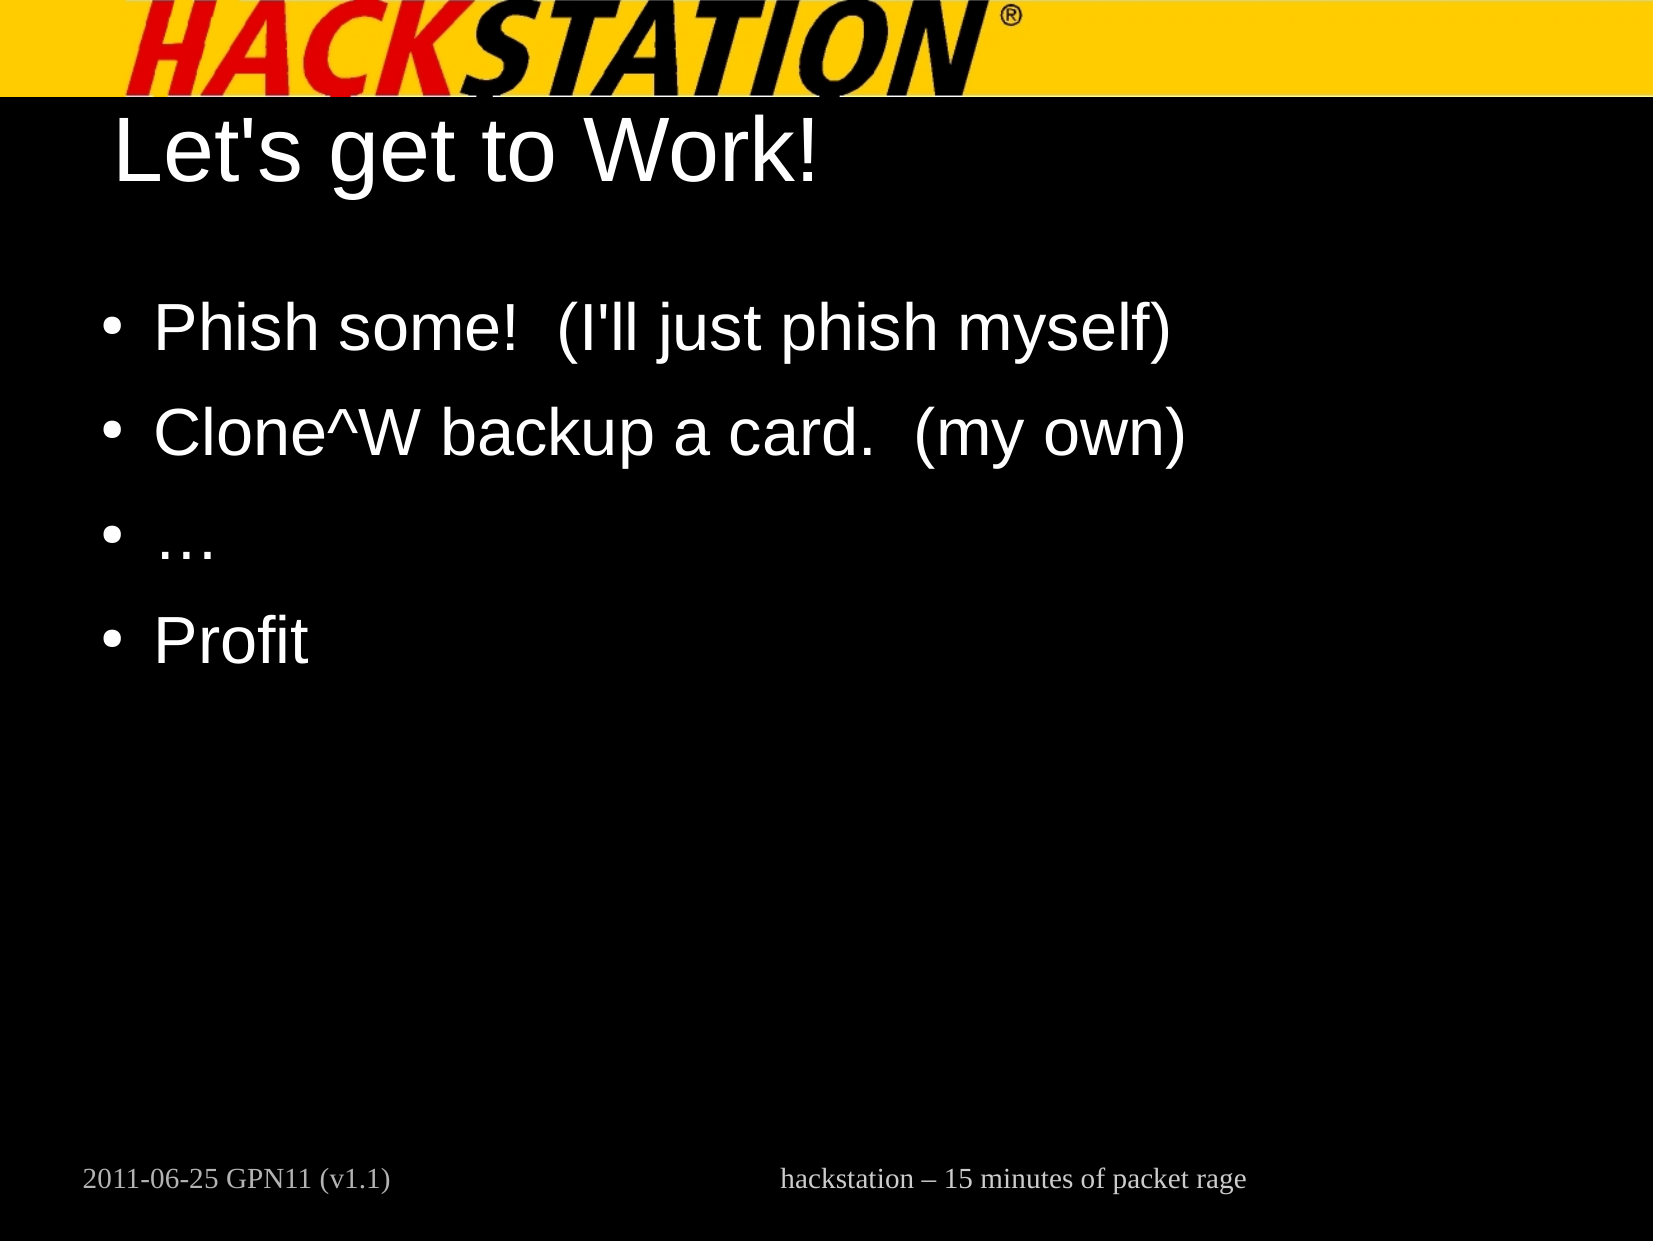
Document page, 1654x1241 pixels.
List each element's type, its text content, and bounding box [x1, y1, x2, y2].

title Let's get to Work! [112, 75, 1571, 226]
list Phish some! (I'll just phish myself) Clone^W backup a card. (my own) … Profit [82, 290, 1571, 1109]
picture [0, 0, 1653, 97]
